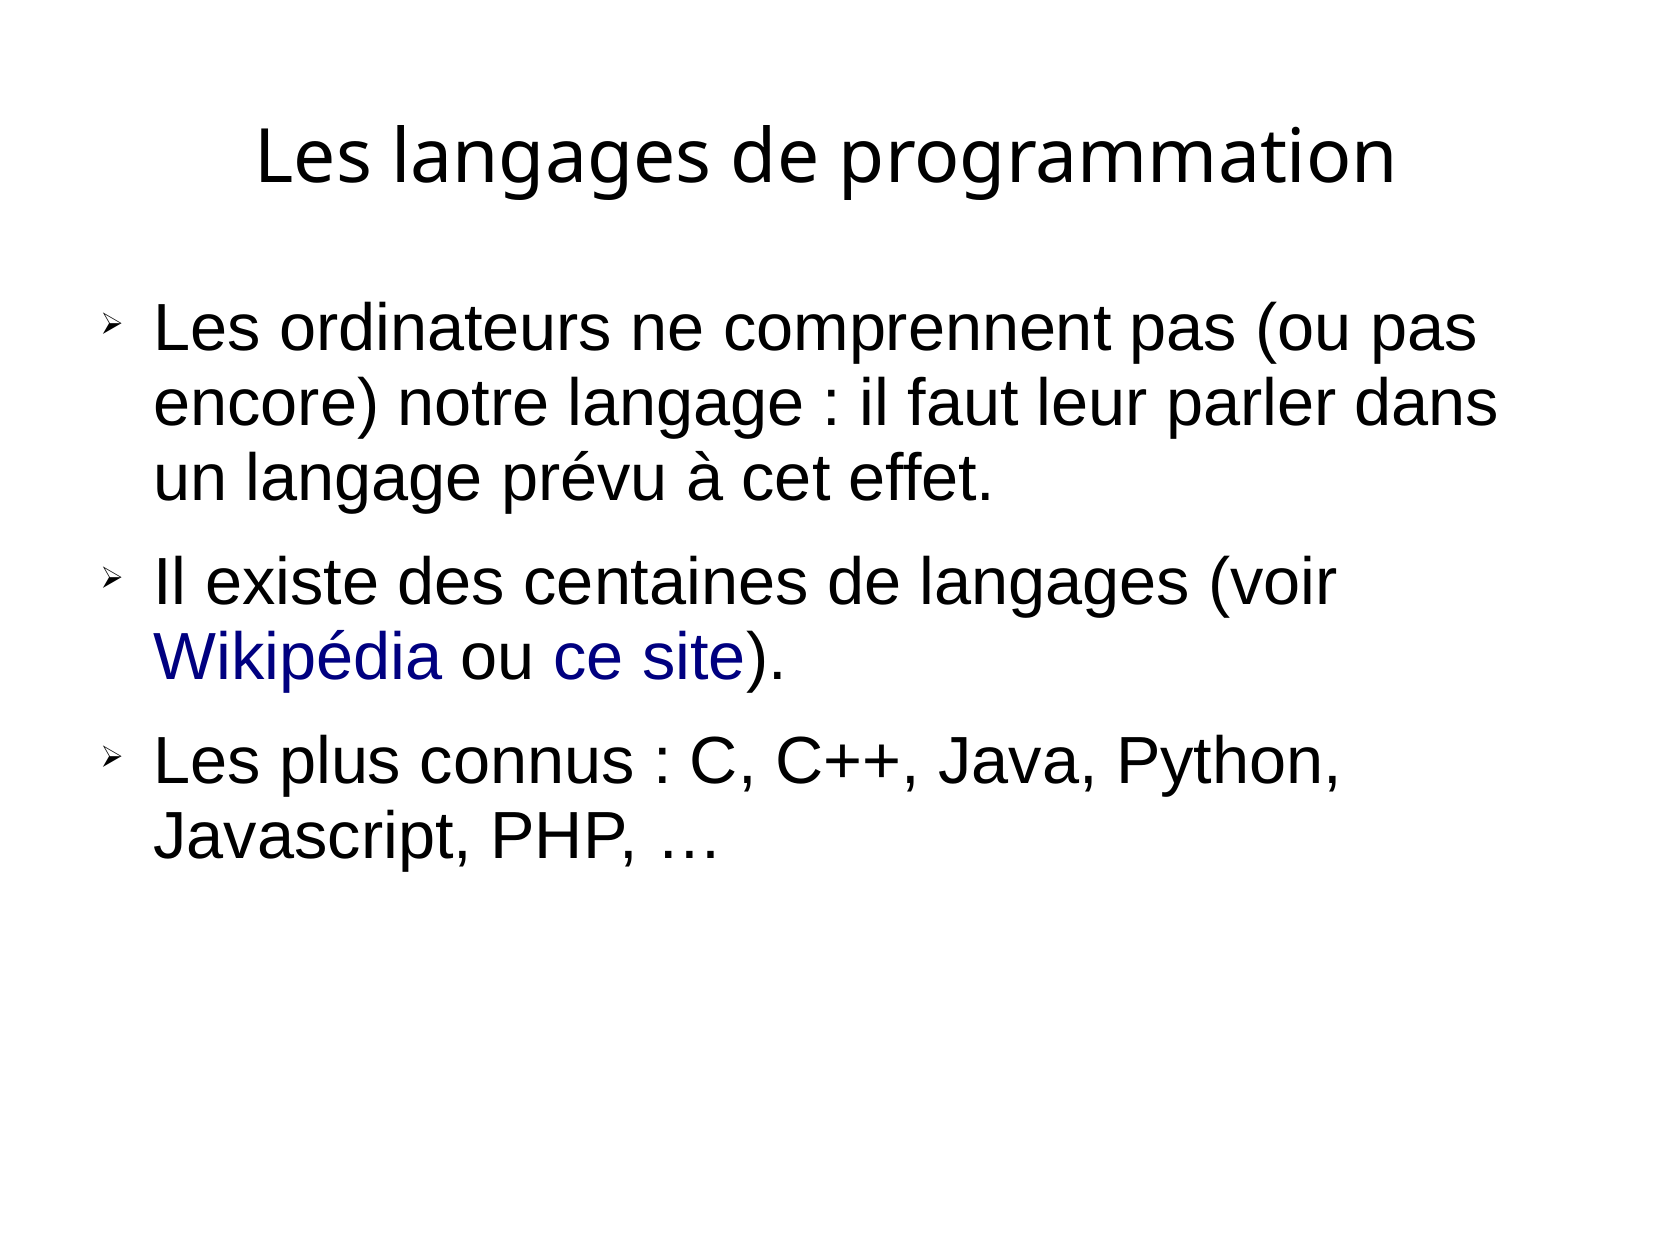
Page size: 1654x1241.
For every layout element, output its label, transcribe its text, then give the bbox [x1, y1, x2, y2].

list Les ordinateurs ne comprennent pas (ou pas encore) notre langage : il faut leur parler dans un langage prévu à cet effet. Il existe des centaines de langages (voir Wikipédia ou ce site). Les plus connus : C, C++, Java, Python, Javascript, PHP, … [82, 290, 1571, 1010]
title Les langages de programmation [82, 49, 1571, 257]
